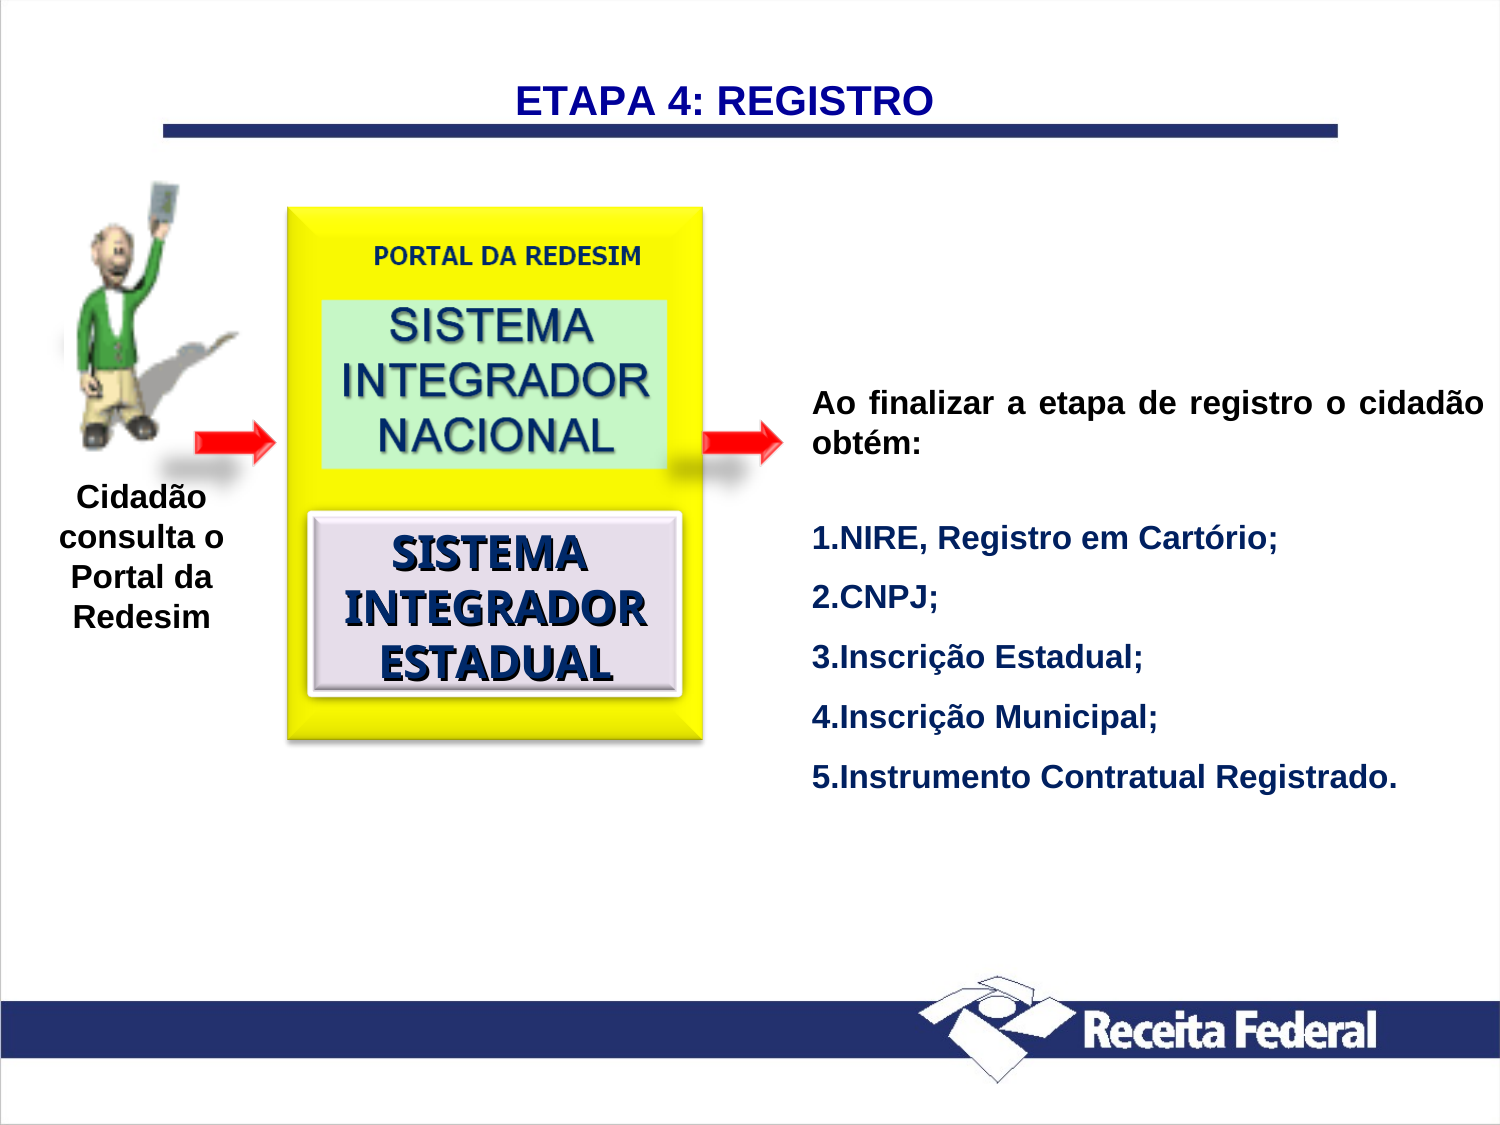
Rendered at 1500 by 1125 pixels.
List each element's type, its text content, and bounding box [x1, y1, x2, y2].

text_box Ao finalizar a etapa de registro o cidadão obtém: NIRE, Registro em Cartório; CNPJ; Inscrição Estadual; Inscrição Municipal; Instrumento Contratual Registrado. [797, 373, 1500, 804]
text_box ETAPA 4: REGISTRO [0, 66, 1450, 132]
text_box Cidadão consulta o Portal da Redesim [0, 467, 278, 644]
text_box SISTEMA INTEGRADOR ESTADUAL [312, 515, 678, 693]
picture [0, 0, 1500, 1125]
